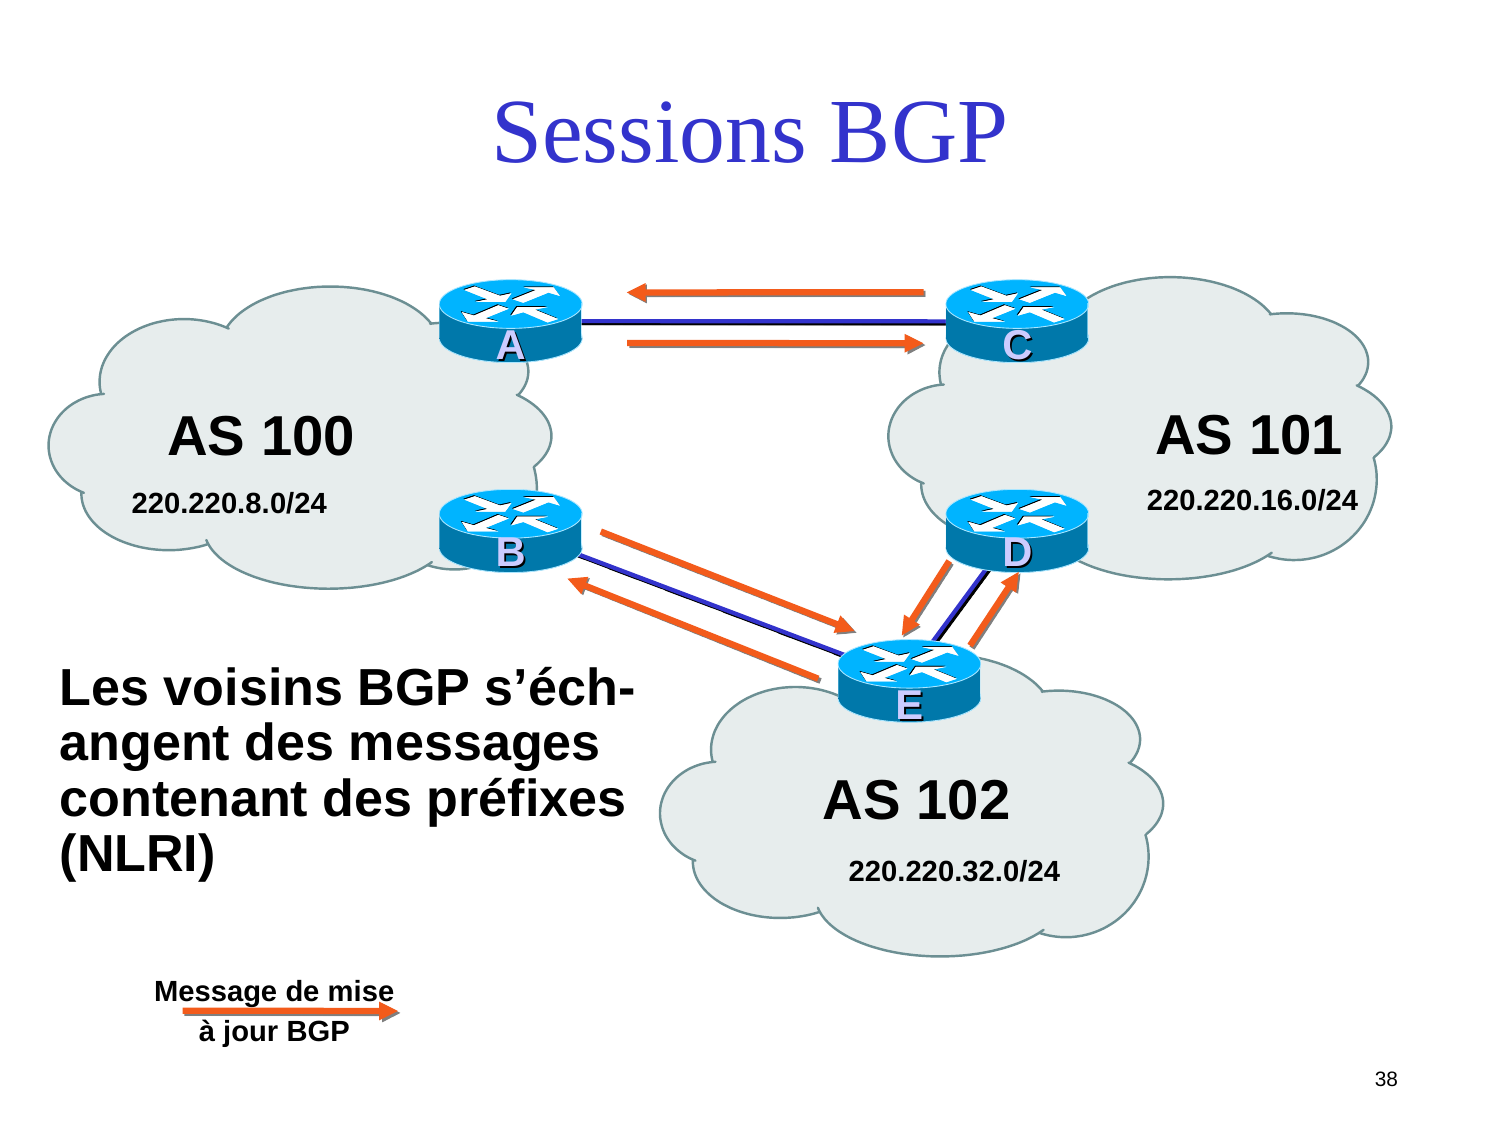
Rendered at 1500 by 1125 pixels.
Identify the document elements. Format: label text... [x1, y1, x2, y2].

picture [970, 516, 1013, 531]
picture [1019, 517, 1062, 531]
text_box 220.220.8.0/24 [116, 479, 342, 528]
text_box AS 102 [784, 768, 1050, 832]
picture [973, 287, 1016, 301]
text_box E [895, 681, 924, 729]
picture [1019, 307, 1061, 322]
text_box AS 101 [1139, 403, 1359, 467]
text_box 220.220.32.0/24 [833, 847, 1076, 896]
text_box D [1002, 528, 1033, 575]
text_box Message de mise à jour BGP [139, 961, 410, 1056]
picture [911, 667, 954, 681]
picture [970, 306, 1012, 321]
title Sessions BGP [112, 37, 1388, 225]
picture [865, 647, 908, 661]
picture [46, 279, 583, 592]
text_box Les voisins BGP s’éch- angent des messages contenant des préfixes (NLRI) [46, 655, 704, 889]
picture [885, 274, 1394, 582]
text_box 220.220.16.0/24 [1132, 475, 1374, 525]
picture [1021, 497, 1064, 512]
text_box A [495, 321, 527, 368]
picture [1022, 288, 1063, 302]
text_box C [1002, 321, 1033, 368]
picture [973, 497, 1016, 511]
picture [863, 666, 905, 681]
text_box AS 100 [151, 404, 371, 468]
picture [657, 639, 1166, 959]
picture [914, 647, 956, 662]
text_box B [495, 528, 527, 575]
